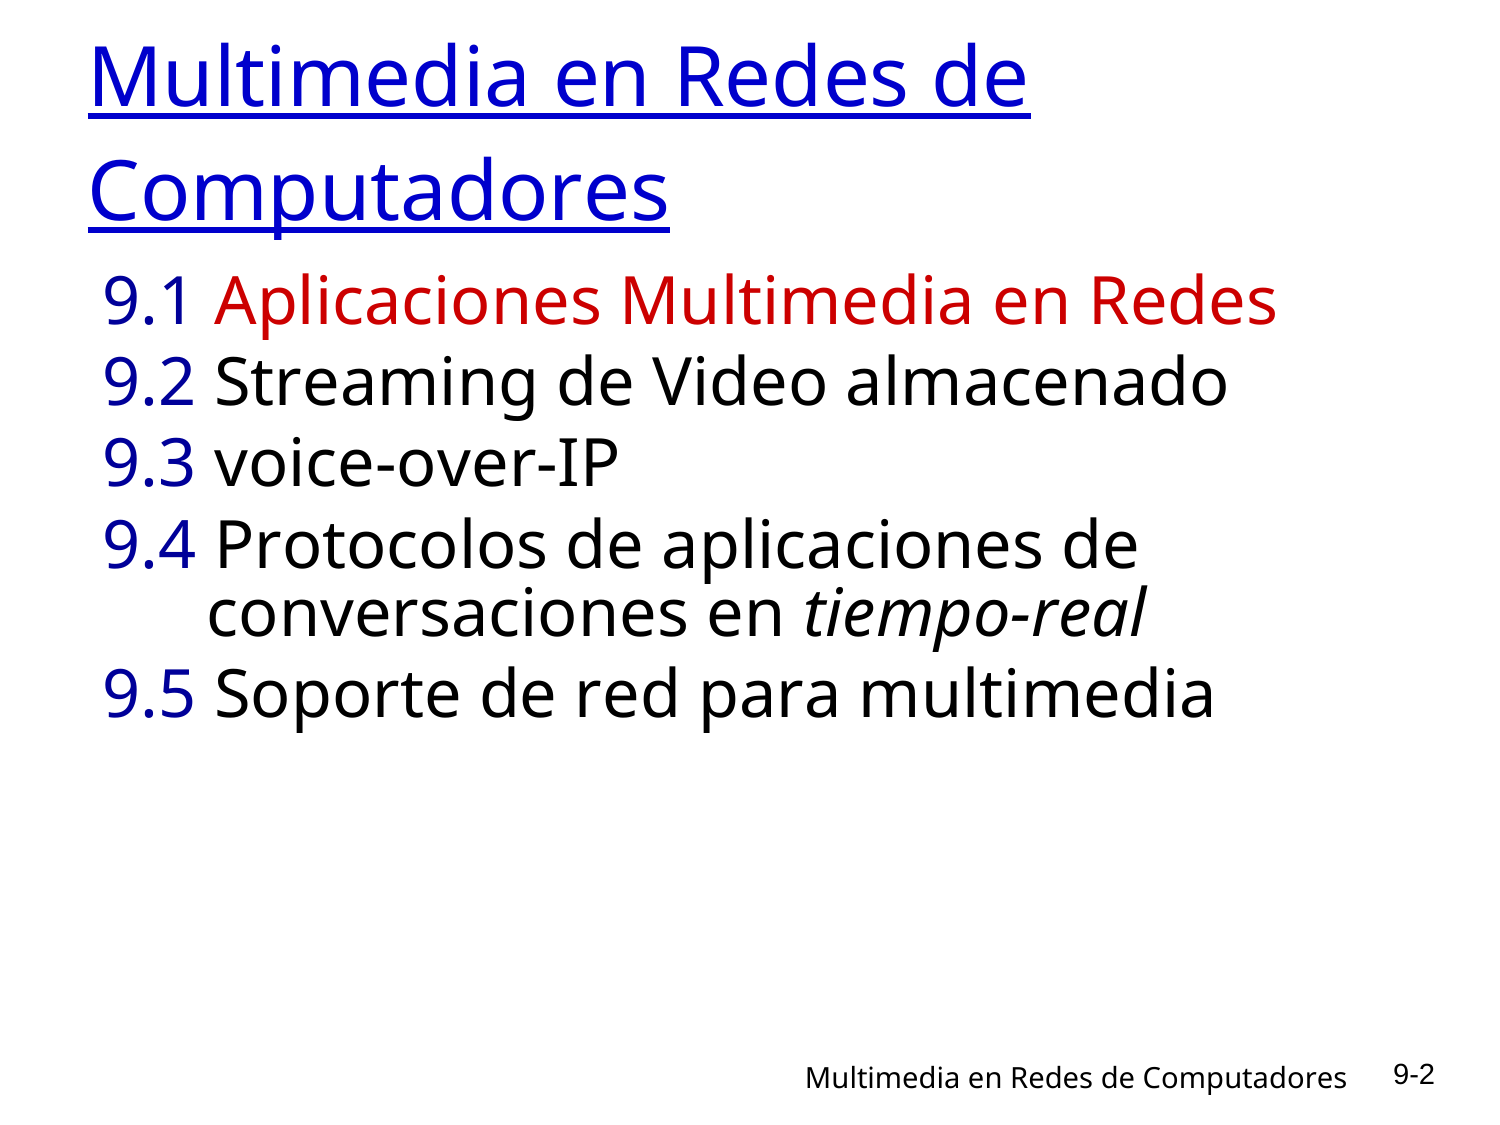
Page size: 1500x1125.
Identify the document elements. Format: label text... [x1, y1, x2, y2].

list 9.1 Aplicaciones Multimedia en Redes 9.2 Streaming de Video almacenado 9.3 voice-over-IP 9.4 Protocolos de aplicaciones de conversaciones en tiempo-real 9.5 Soporte de red para multimedia [87, 262, 1361, 1025]
title Multimedia en Redes de Computadores [87, 37, 1363, 226]
